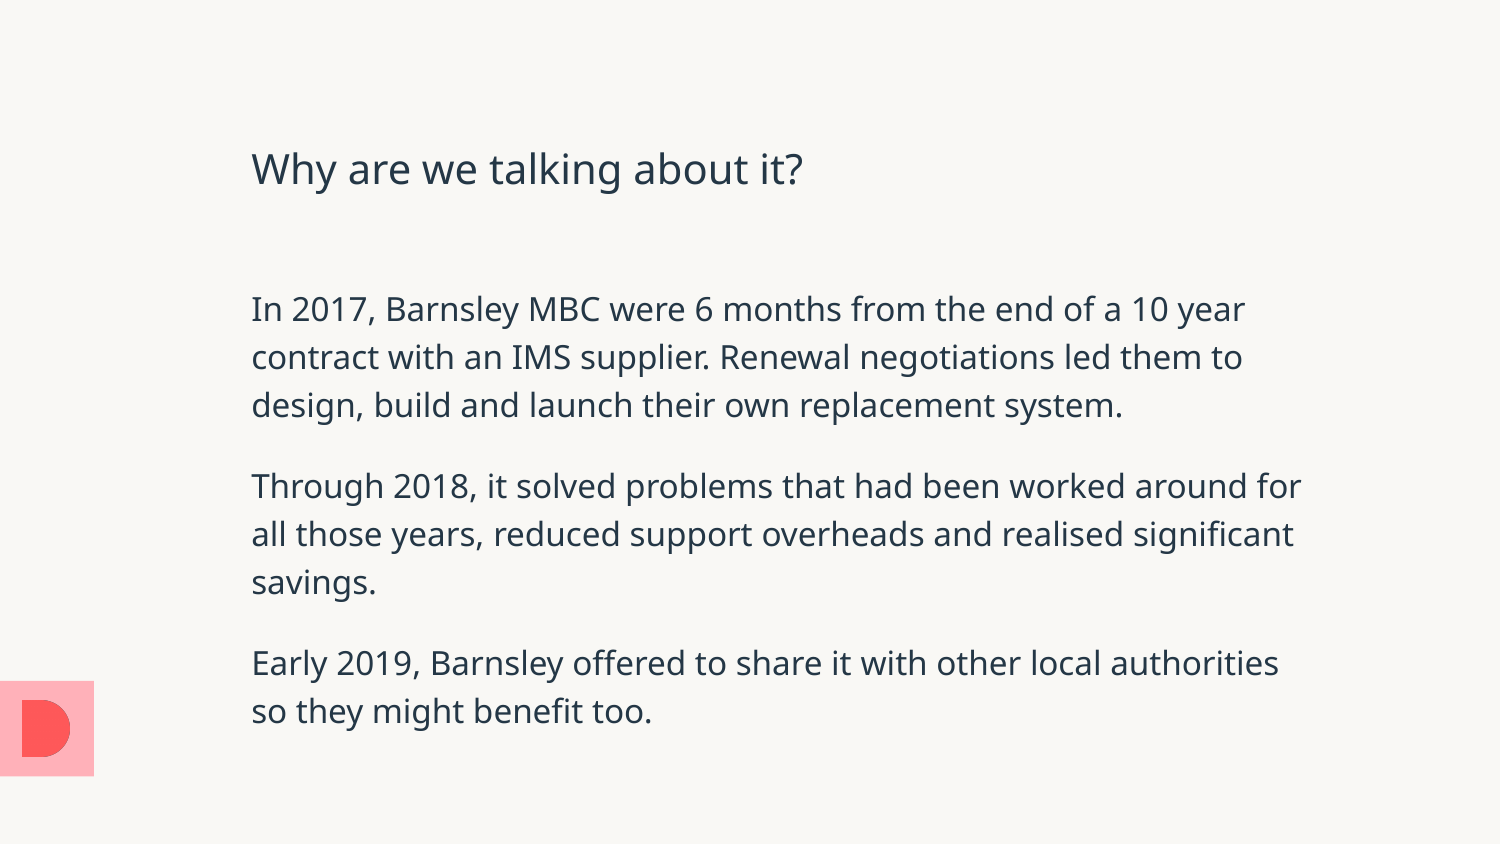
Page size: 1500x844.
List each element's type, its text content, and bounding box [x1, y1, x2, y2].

list In 2017, Barnsley MBC were 6 months from the end of a 10 year contract with an IMS supplier. Renewal negotiations led them to design, build and launch their own replacement system. Through 2018, it solved problems that had been worked around for all those years, reduced support overheads and realised significant savings. Early 2019, Barnsley offered to share it with other local authorities so they might benefit too. [236, 265, 1329, 681]
title Why are we talking about it? [236, 118, 1329, 238]
picture [22, 700, 70, 757]
